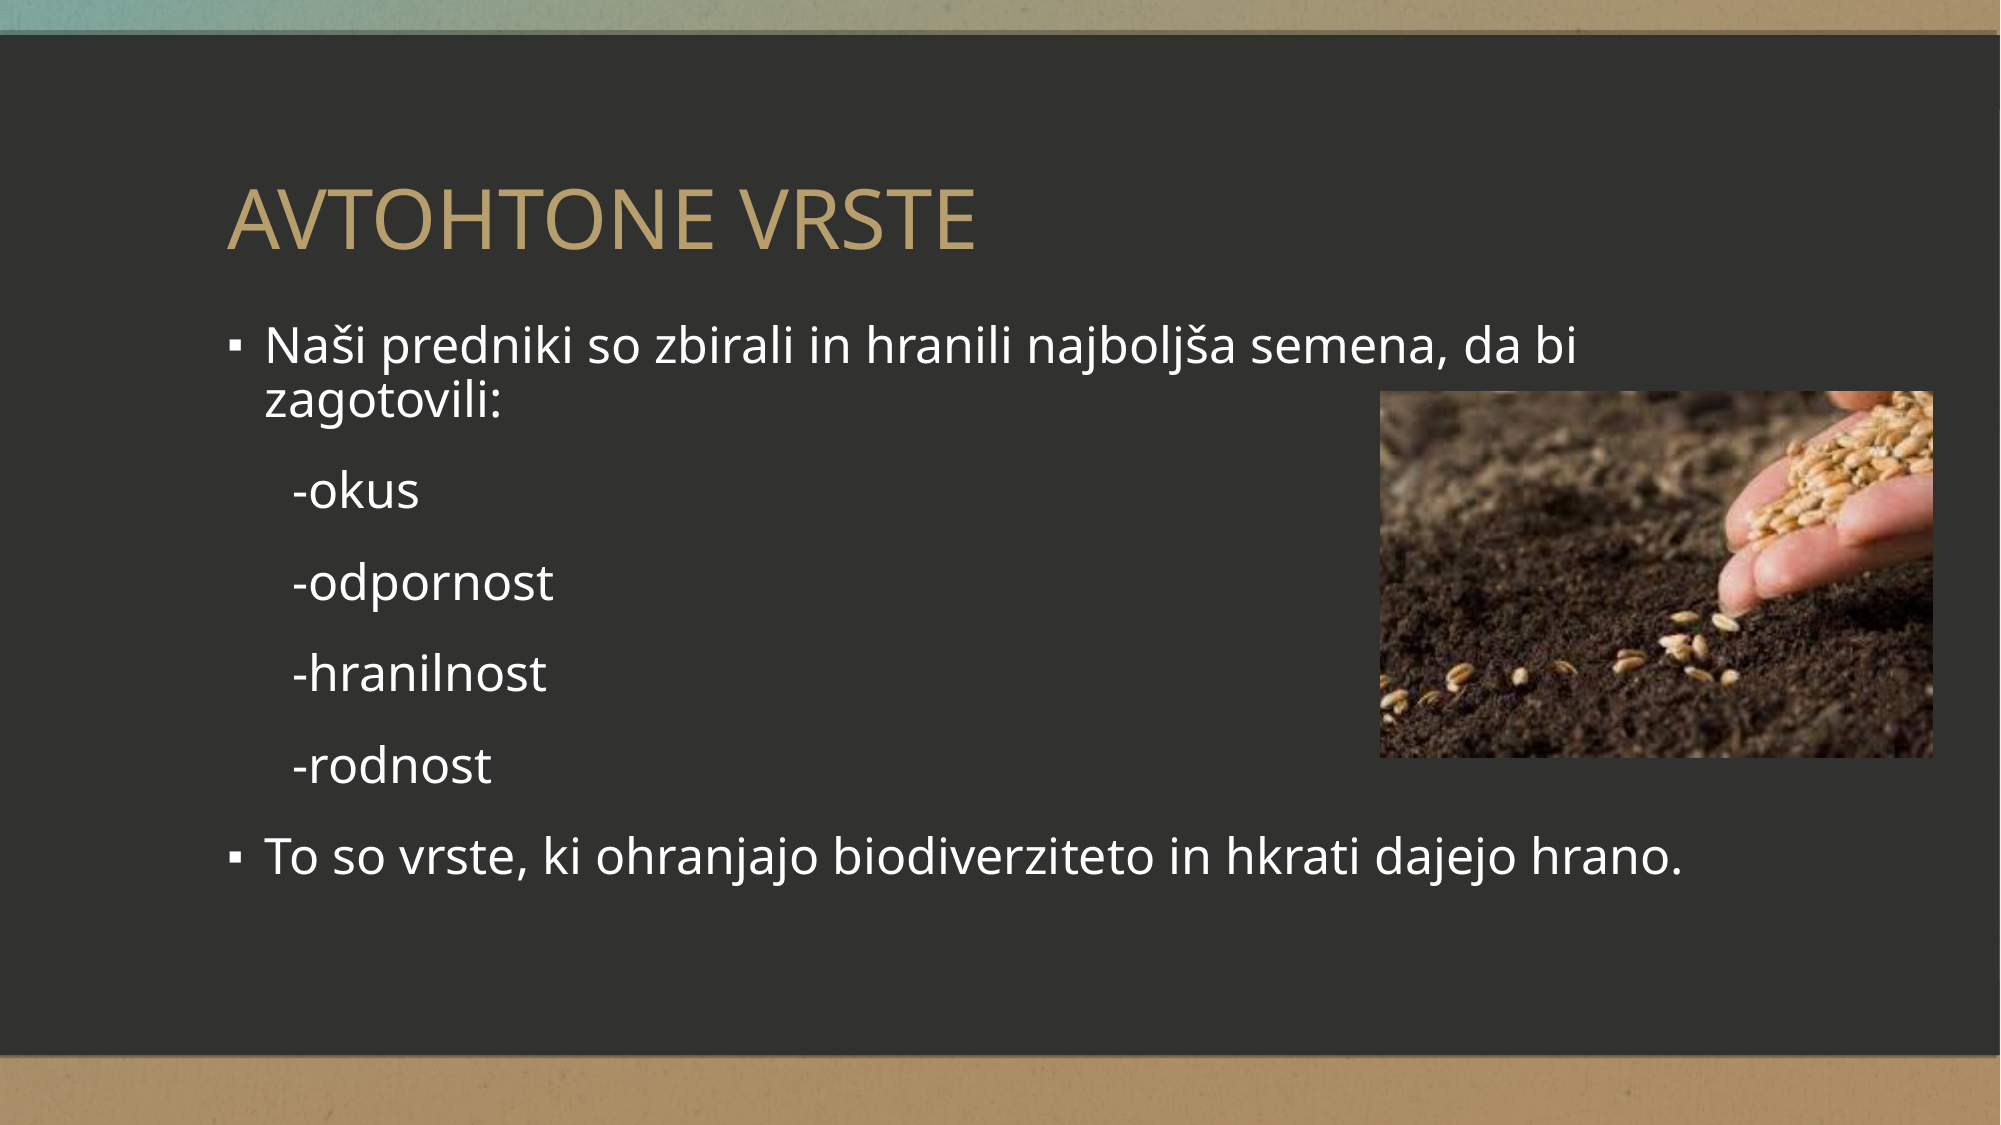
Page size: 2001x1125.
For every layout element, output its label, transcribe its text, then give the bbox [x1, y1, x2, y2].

list Naši predniki so zbirali in hranili najboljša semena, da bi zagotovili: -okus -odpornost -hranilnost -rodnost To so vrste, ki ohranjajo biodiverziteto in hkrati dajejo hrano. [212, 312, 1788, 1013]
picture [0, 0, 2001, 1125]
title AVTOHTONE VRSTE [212, 68, 1788, 275]
picture [1380, 391, 1933, 758]
